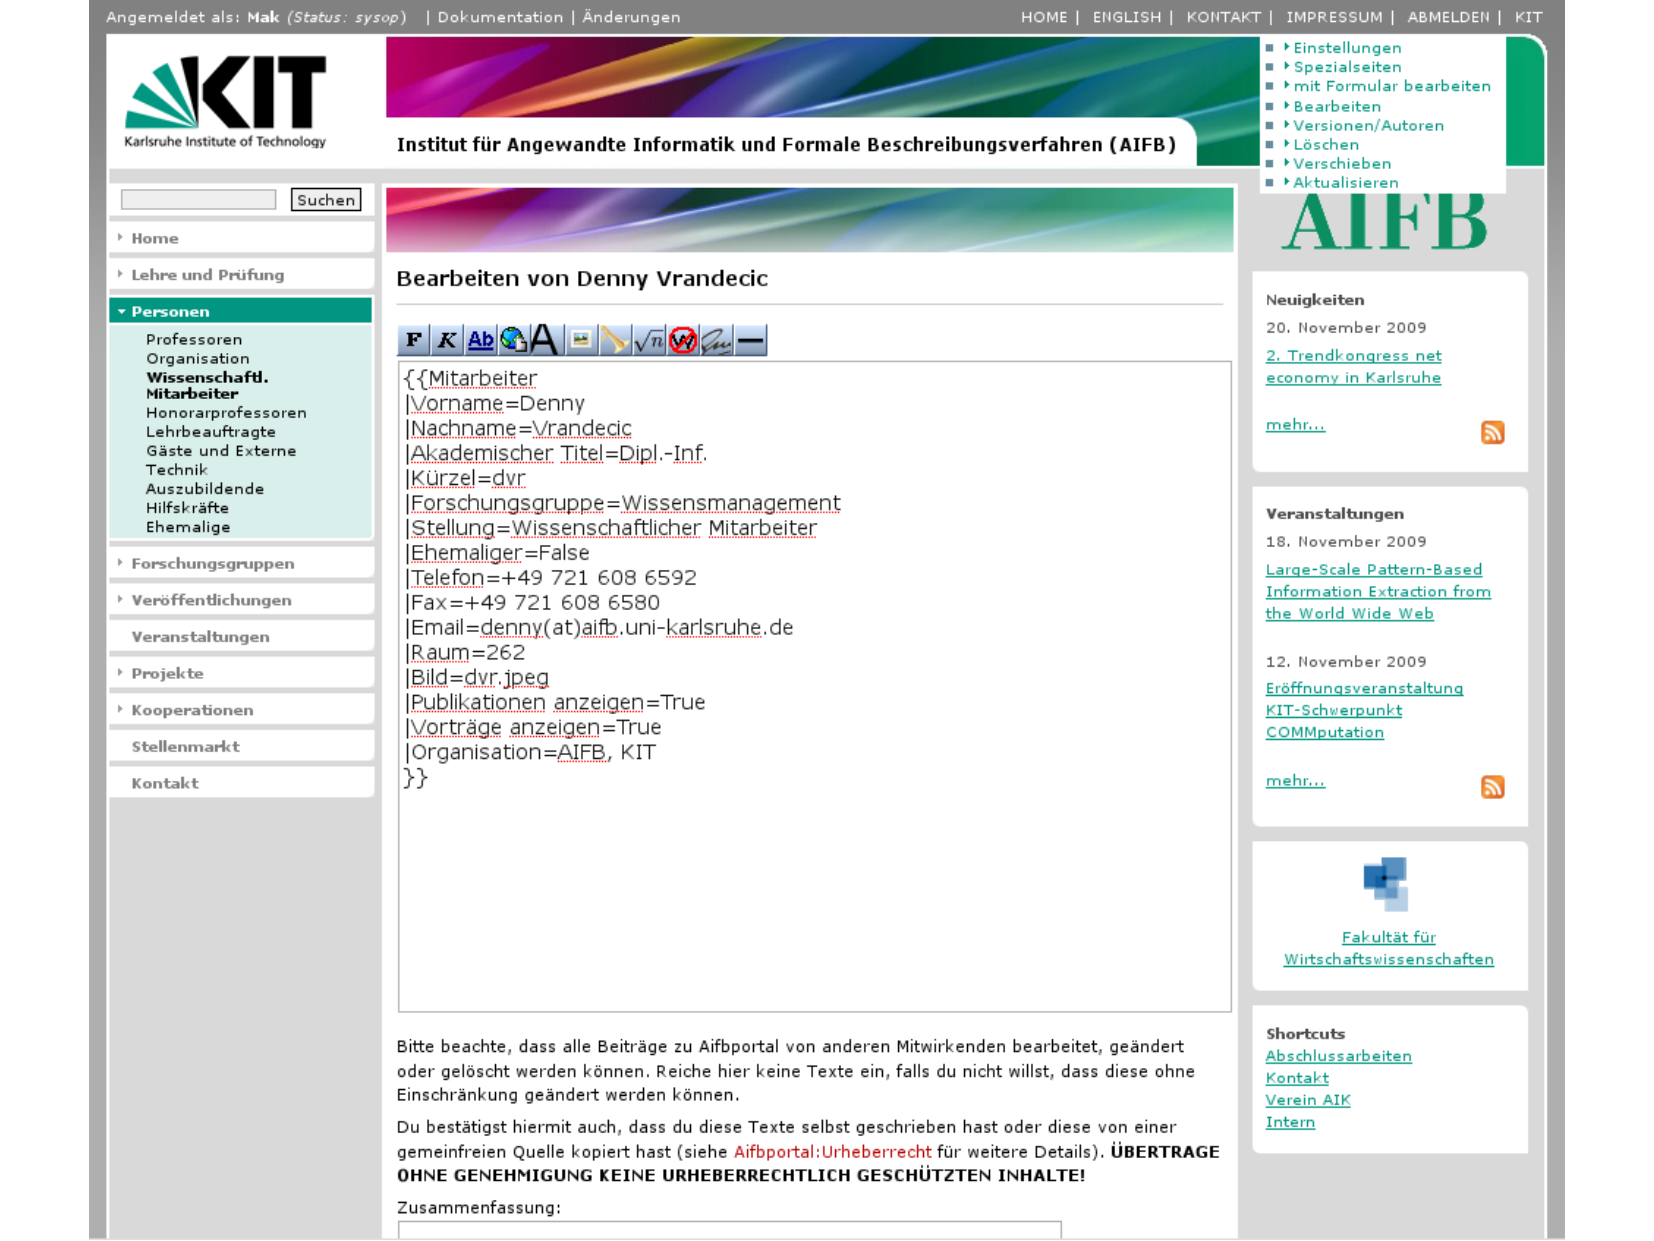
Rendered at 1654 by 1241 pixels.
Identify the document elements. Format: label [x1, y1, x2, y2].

picture [89, 0, 1565, 1240]
